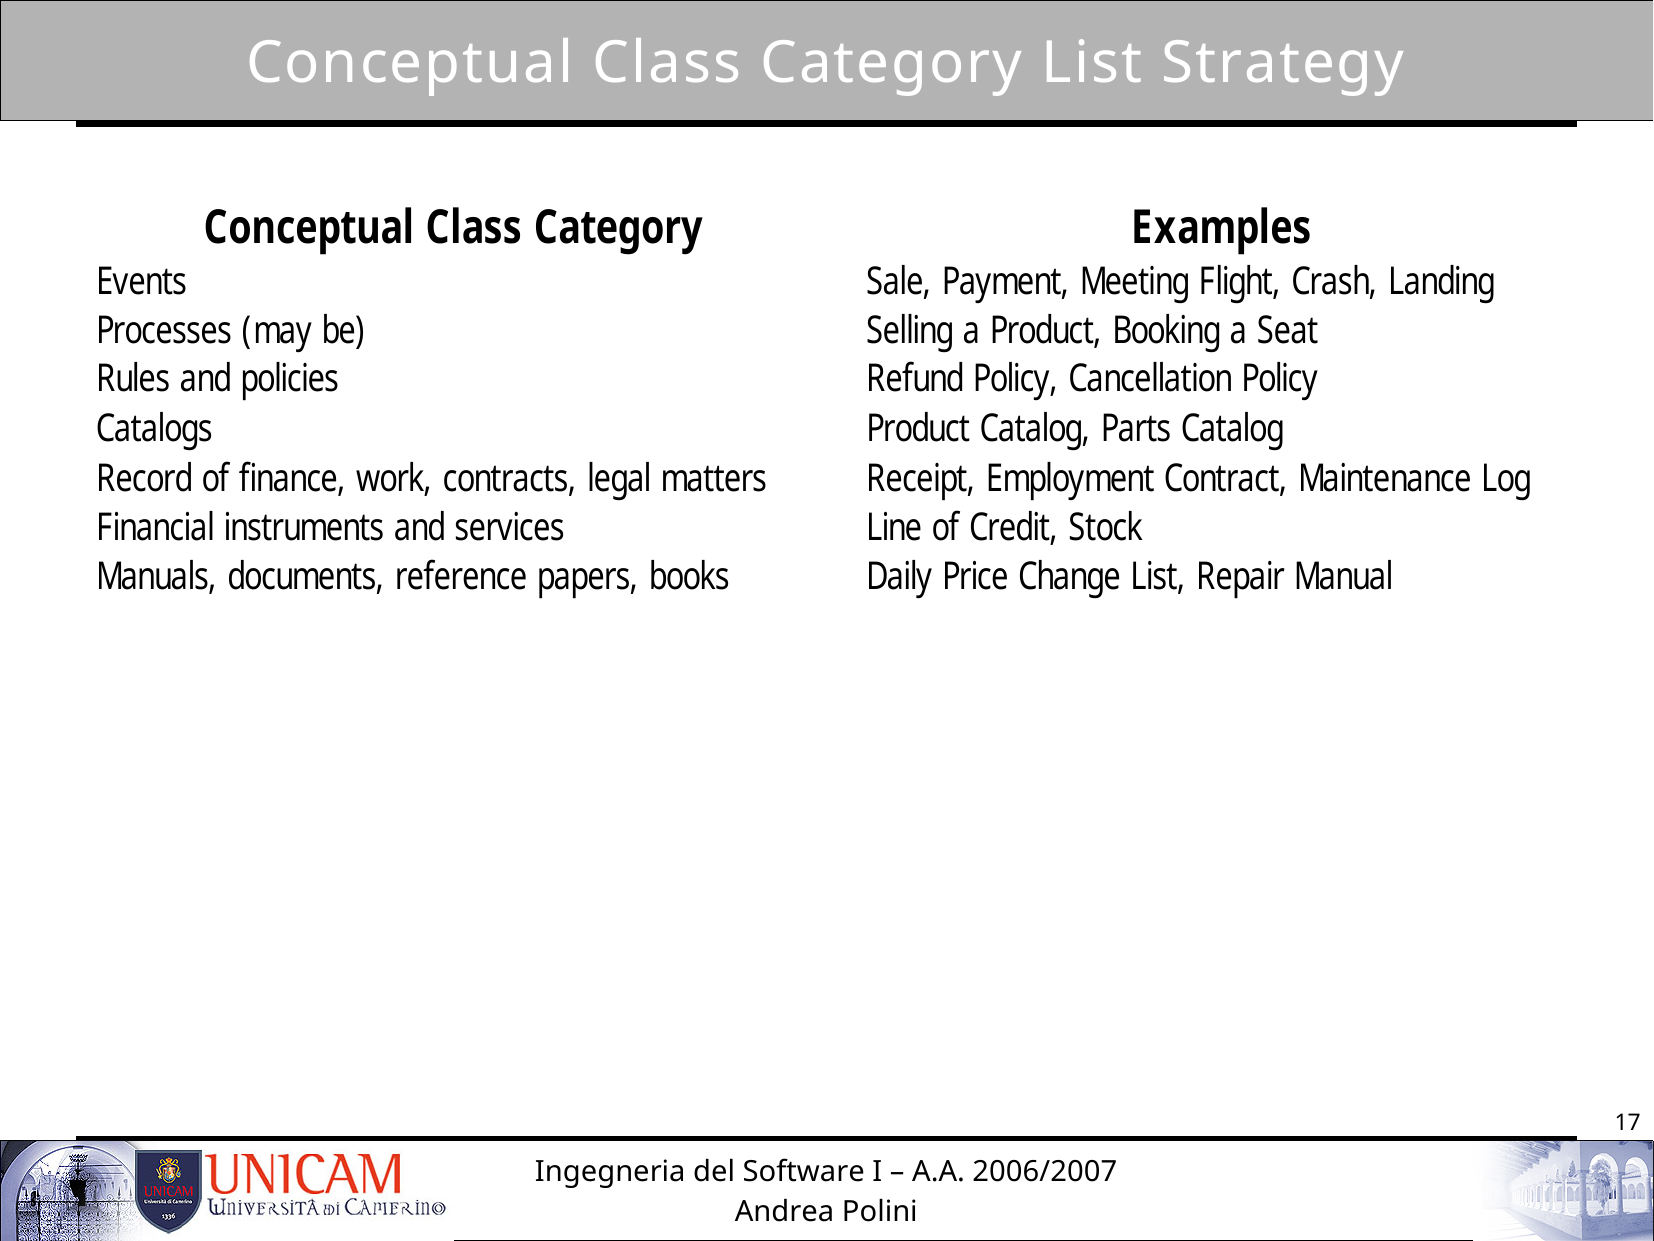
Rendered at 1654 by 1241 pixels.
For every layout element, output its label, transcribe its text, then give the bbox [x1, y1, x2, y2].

chart [94, 197, 1653, 820]
title Conceptual Class Category List Strategy [0, 0, 1653, 121]
picture [0, 1141, 454, 1241]
picture [1473, 1141, 1654, 1241]
